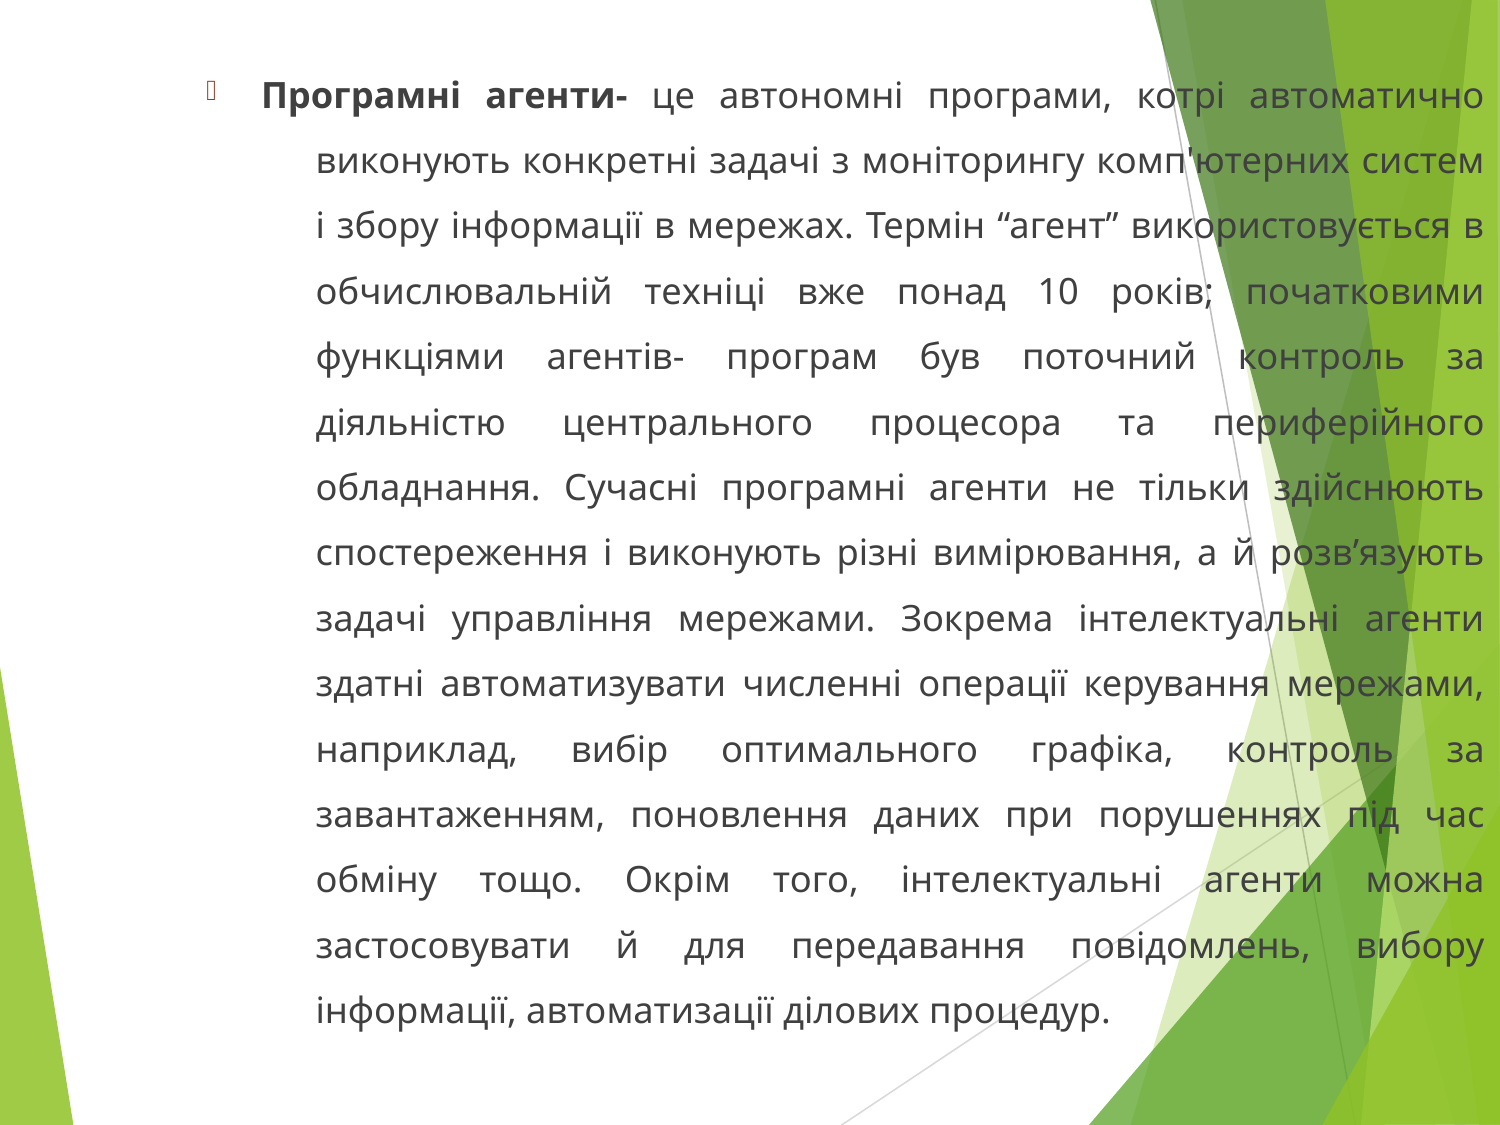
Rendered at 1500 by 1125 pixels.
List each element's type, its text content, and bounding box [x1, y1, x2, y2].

list Програмні агенти- це автономні програми, котрі автоматично виконують конкретні задачі з моніторингу комп'ютерних систем і збору інформації в мережах. Термін “агент” використовується в обчислювальній техніці вже понад 10 років; початковими функціями агентів- програм був поточний контроль за діяльністю центрального процесора та периферійного обладнання. Сучасні програмні агенти не тільки здійснюють спостереження і виконують різні вимірювання, а й розв’язують задачі управління мережами. Зокрема інтелектуальні агенти здатні автоматизувати численні операції керування мережами, наприклад, вибір оптимального графіка, контроль за завантаженням, поновлення даних при порушеннях під час обміну тощо. Окрім того, інтелектуальні агенти можна застосовувати й для передавання повідомлень, вибору інформації, автоматизації ділових процедур. [191, 42, 1500, 1047]
